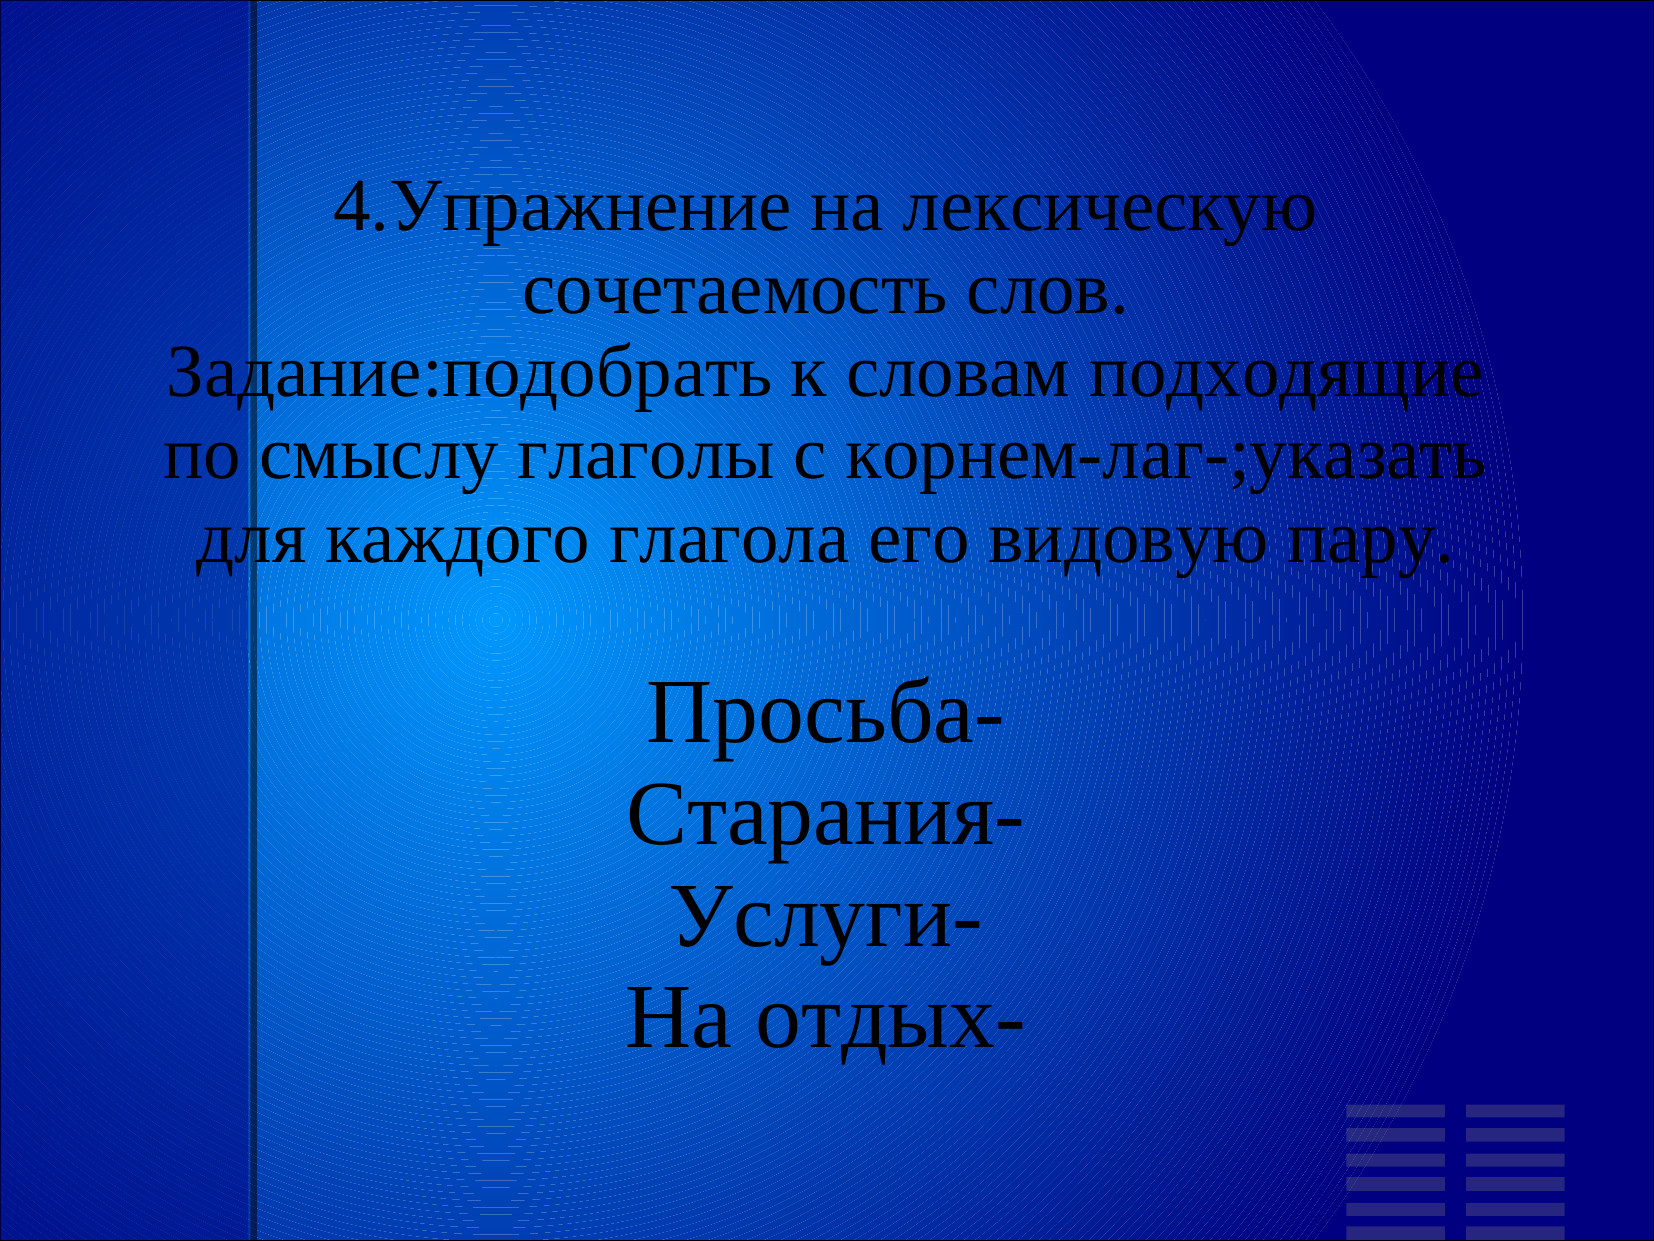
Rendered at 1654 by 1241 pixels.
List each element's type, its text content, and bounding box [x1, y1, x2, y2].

subtitle 4.Упражнение на лексическую сочетаемость слов. Задание:подобрать к словам подходящие по смыслу глаголы с корнем-лаг-;указать для каждого глагола его видовую пару. Просьба- Старания- Услуги- На отдых- [119, 104, 1533, 1126]
